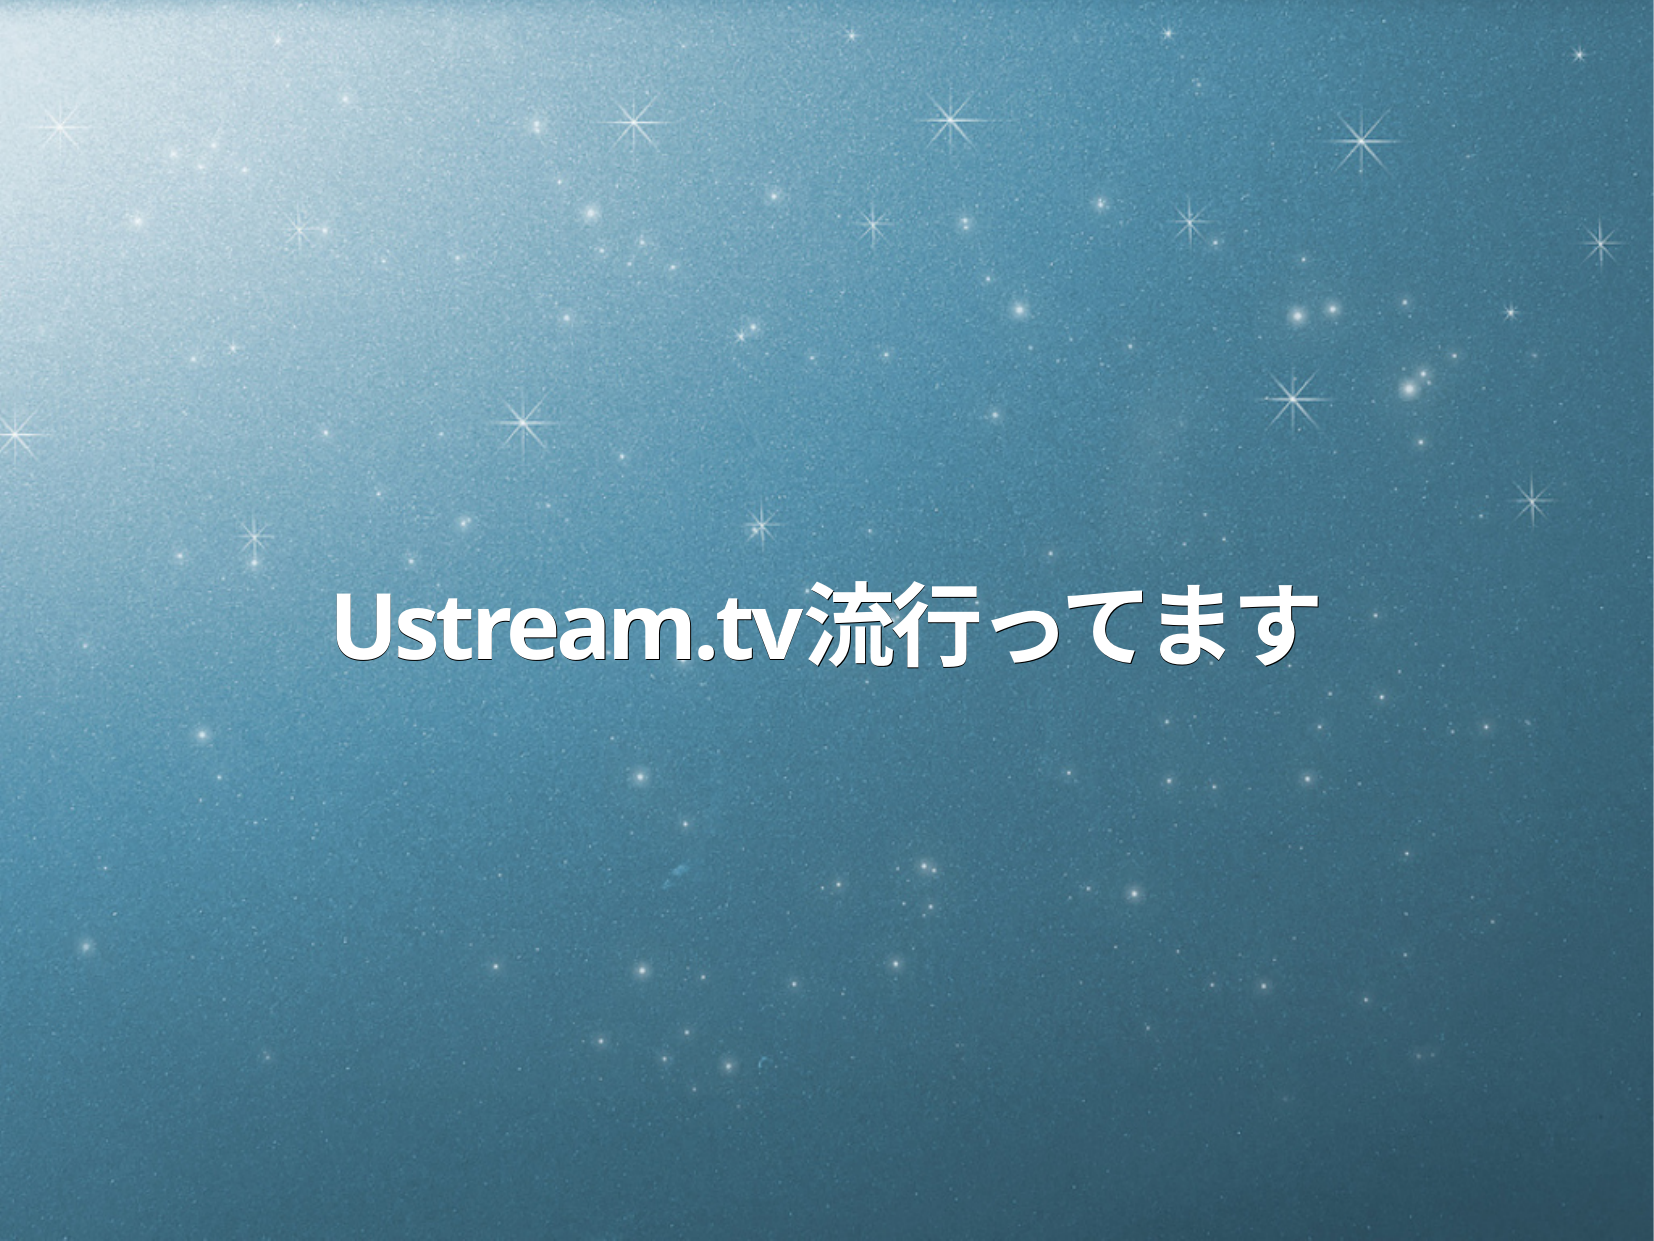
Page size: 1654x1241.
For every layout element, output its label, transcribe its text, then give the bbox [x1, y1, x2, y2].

picture [0, 0, 1654, 1241]
title Ustream.tv流行ってます [82, 516, 1571, 724]
